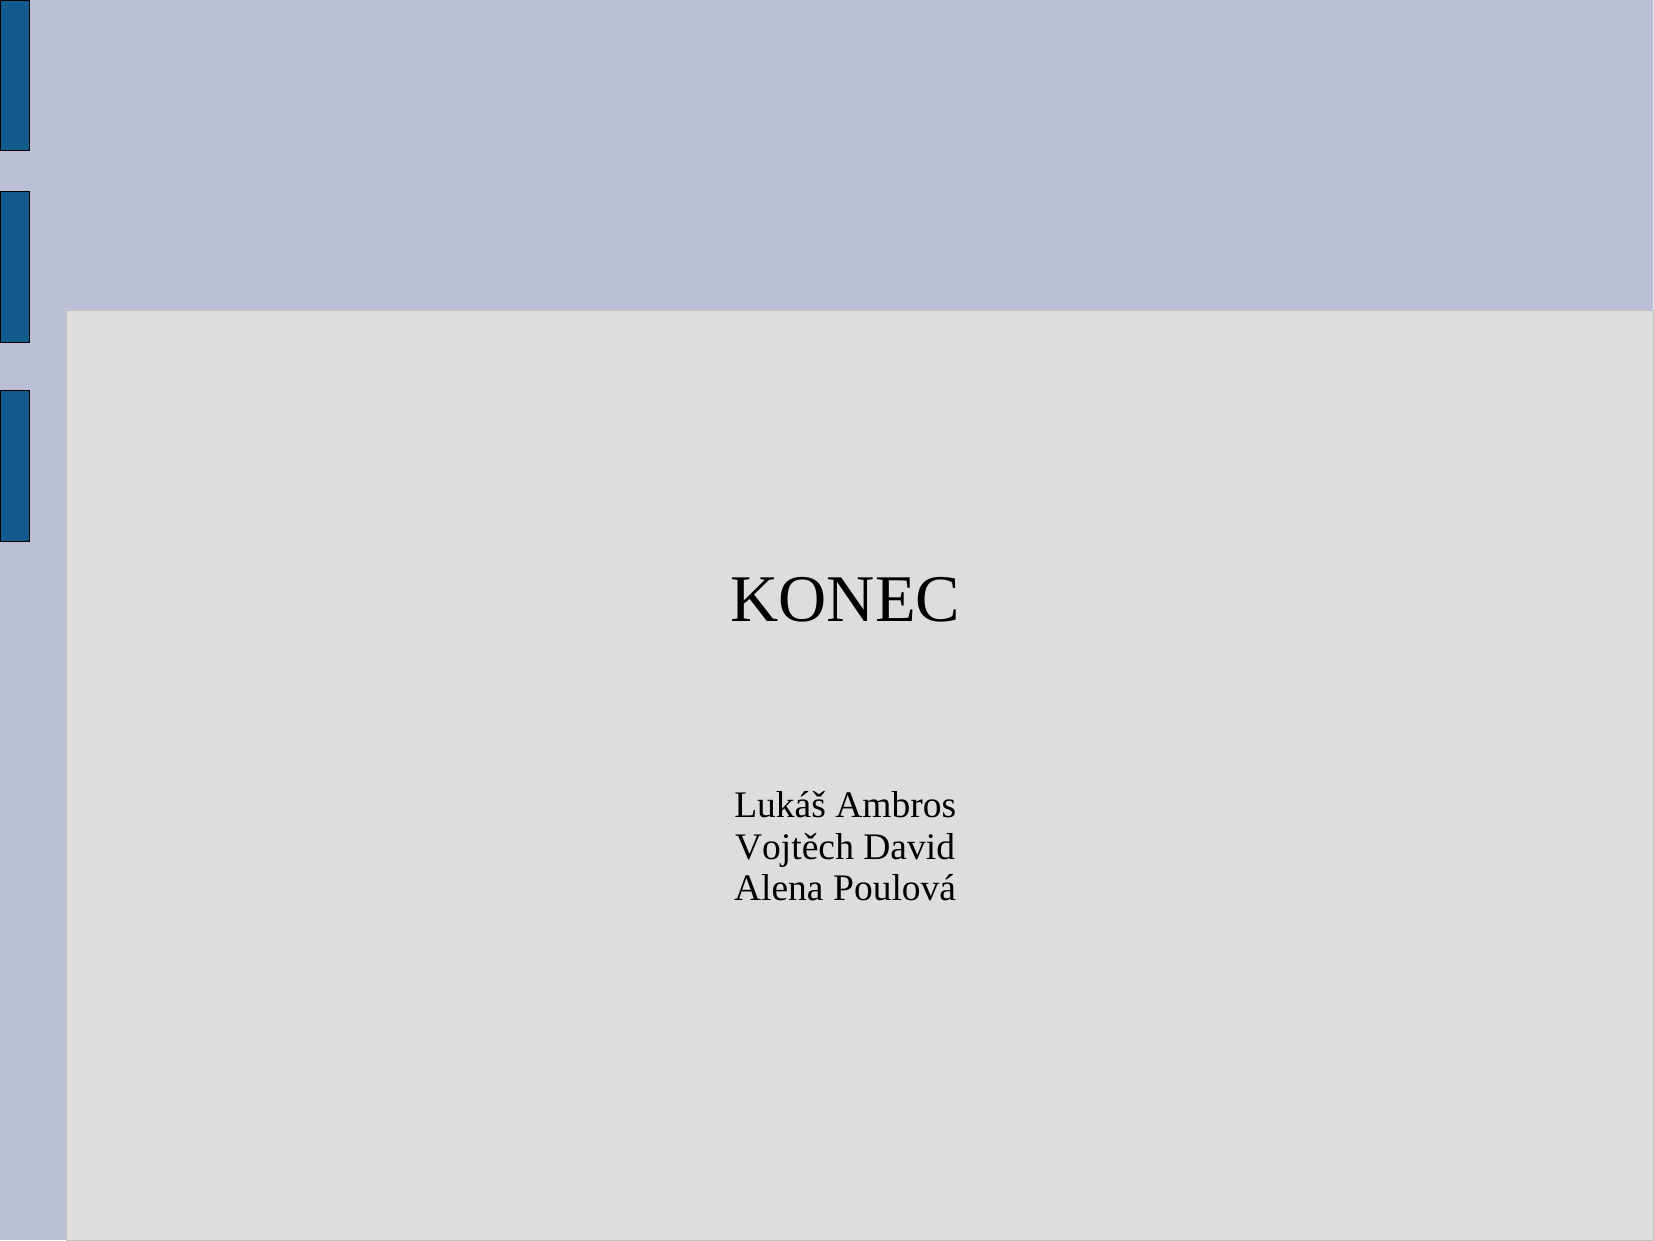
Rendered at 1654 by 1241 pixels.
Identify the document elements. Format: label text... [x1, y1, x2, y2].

subtitle KONEC Lukáš Ambros Vojtěch David Alena Poulová [121, 344, 1534, 1127]
